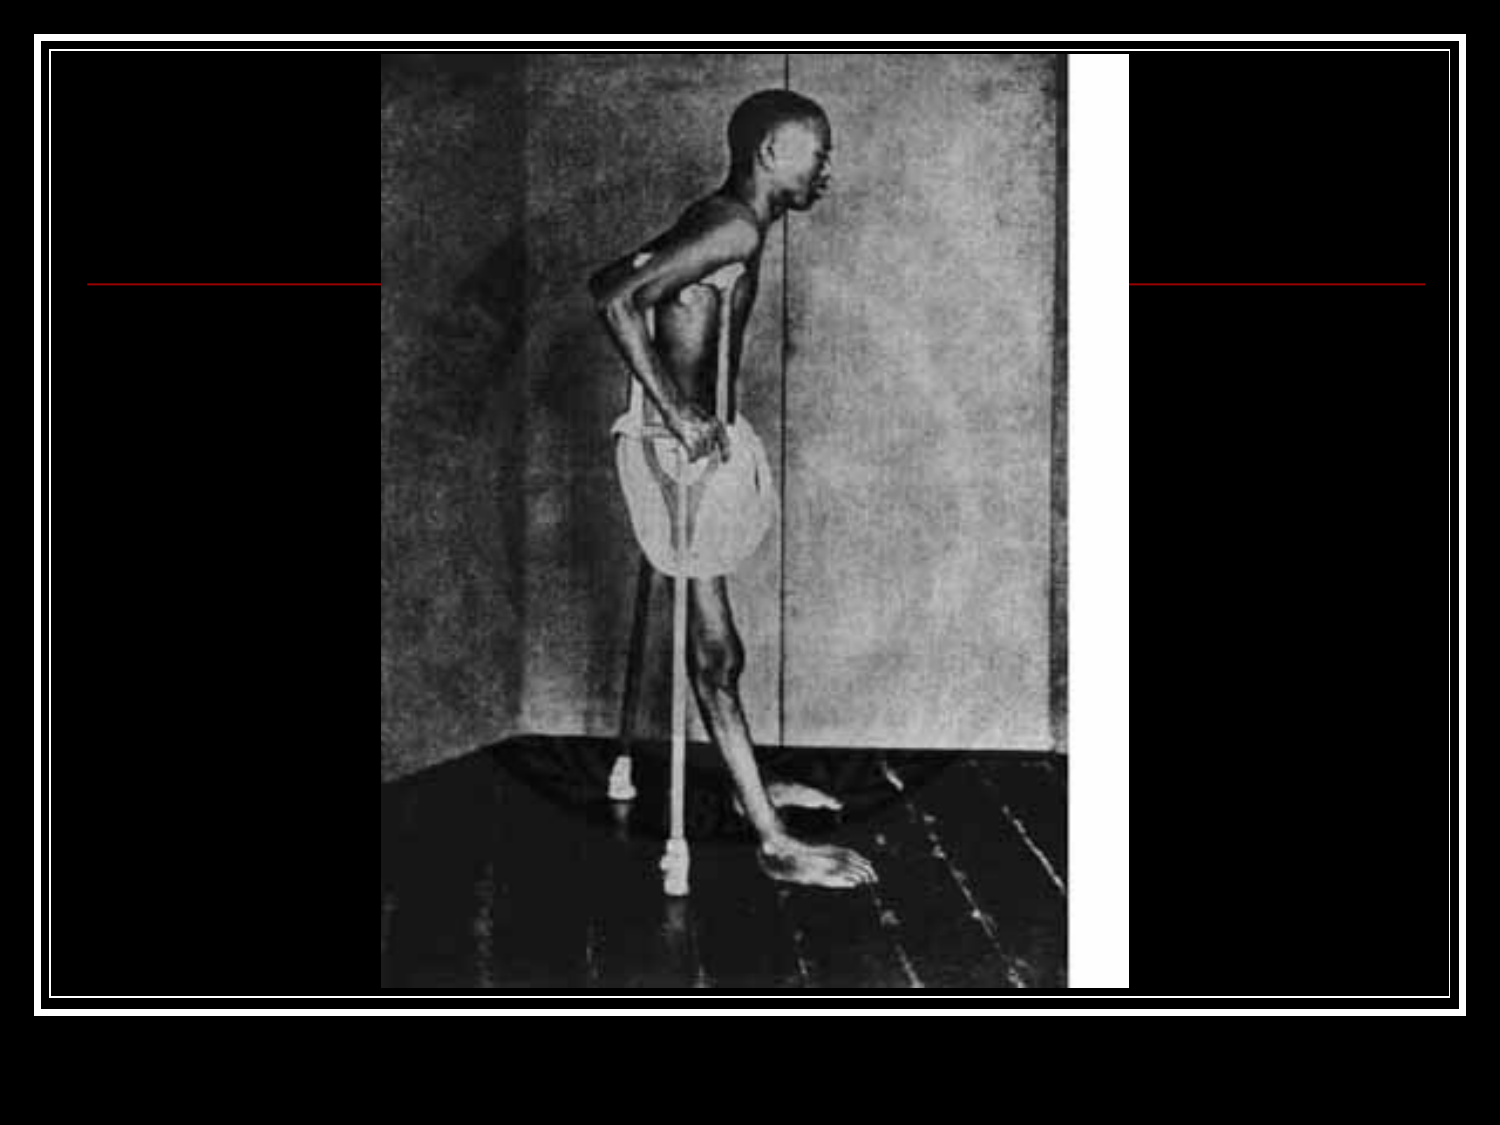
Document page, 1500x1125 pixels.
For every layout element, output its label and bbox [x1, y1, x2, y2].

picture [381, 54, 1129, 988]
